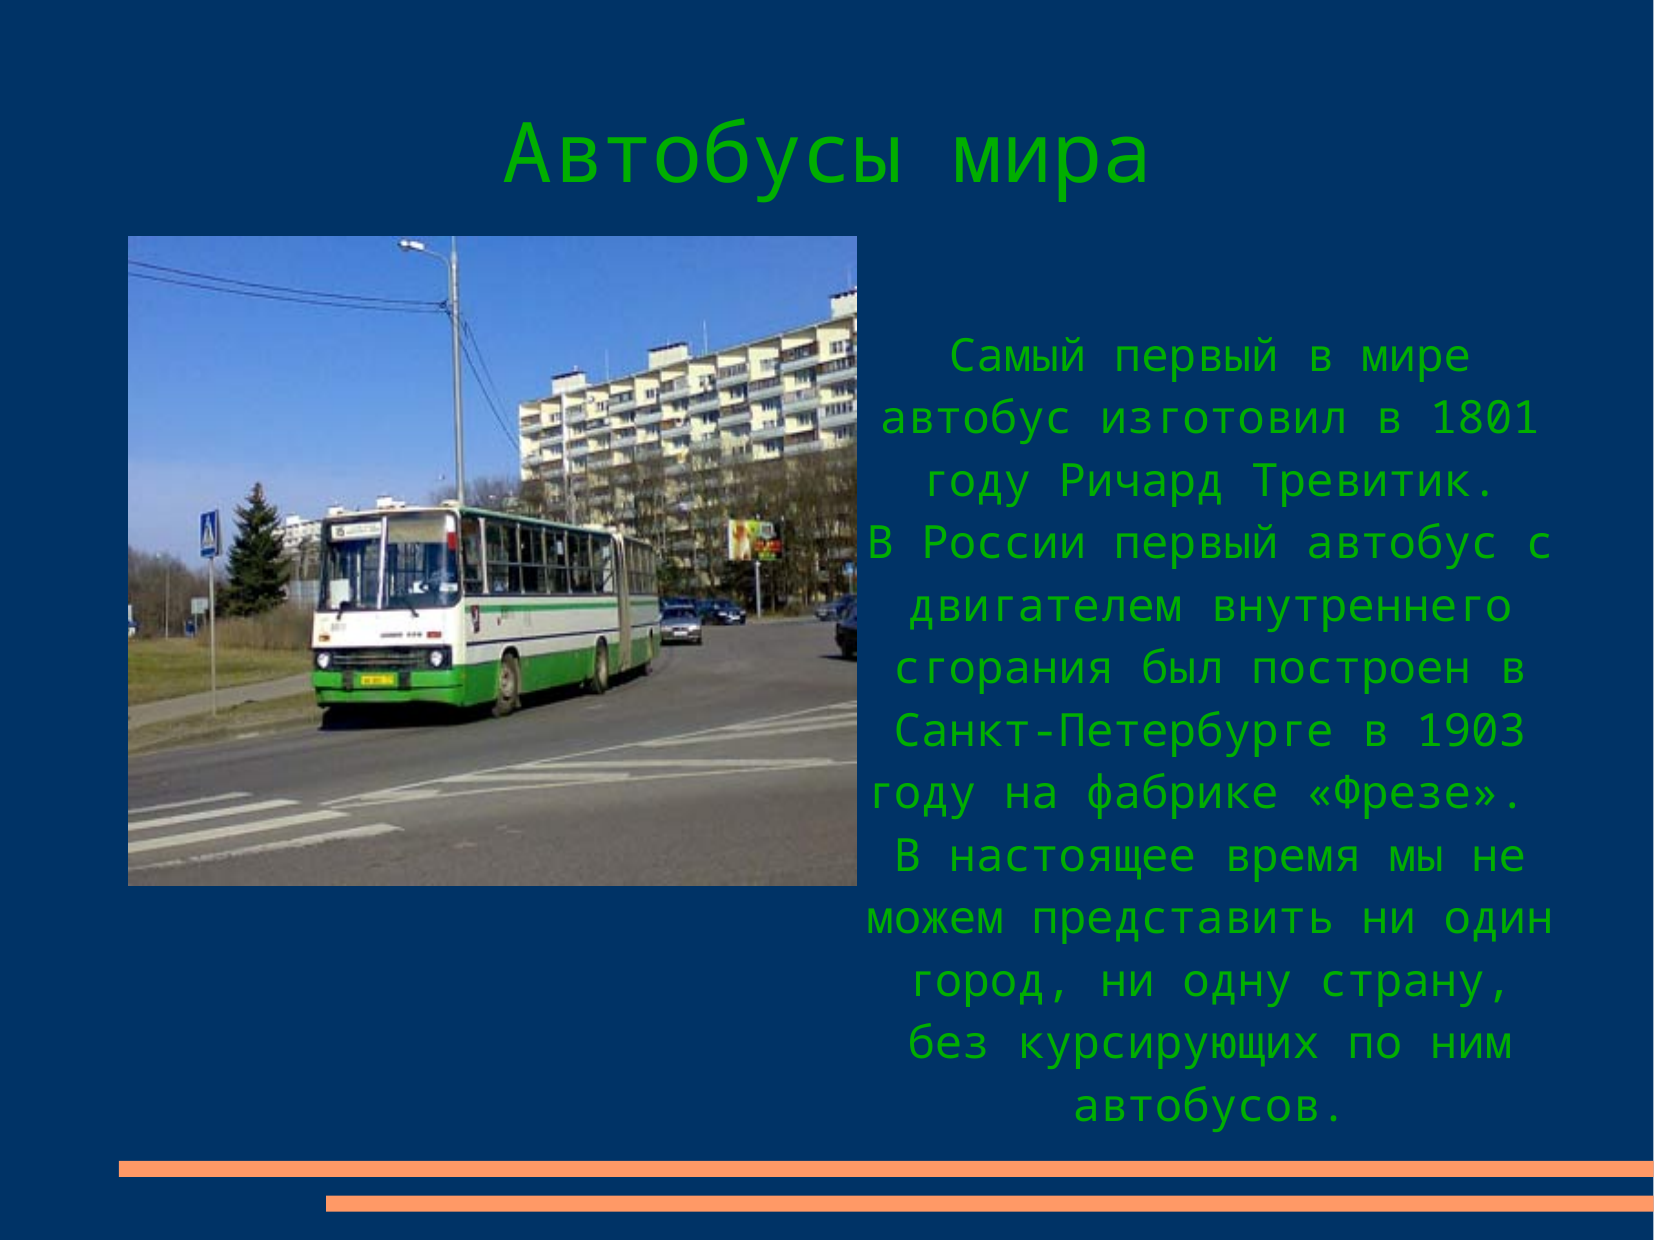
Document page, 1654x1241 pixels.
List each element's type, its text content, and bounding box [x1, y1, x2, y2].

title Автобусы мира [121, 46, 1534, 254]
list Самый первый в мире автобус изготовил в 1801 году Ричард Тревитик. В России первый автобус с двигателем внутреннего сгорания был построен в Санкт-Петербурге в 1903 году на фабрике «Фрезе». В настоящее время мы не можем представить ни один город, ни одну страну, без курсирующих по ним автобусов. [858, 322, 1562, 1133]
picture [128, 236, 857, 886]
